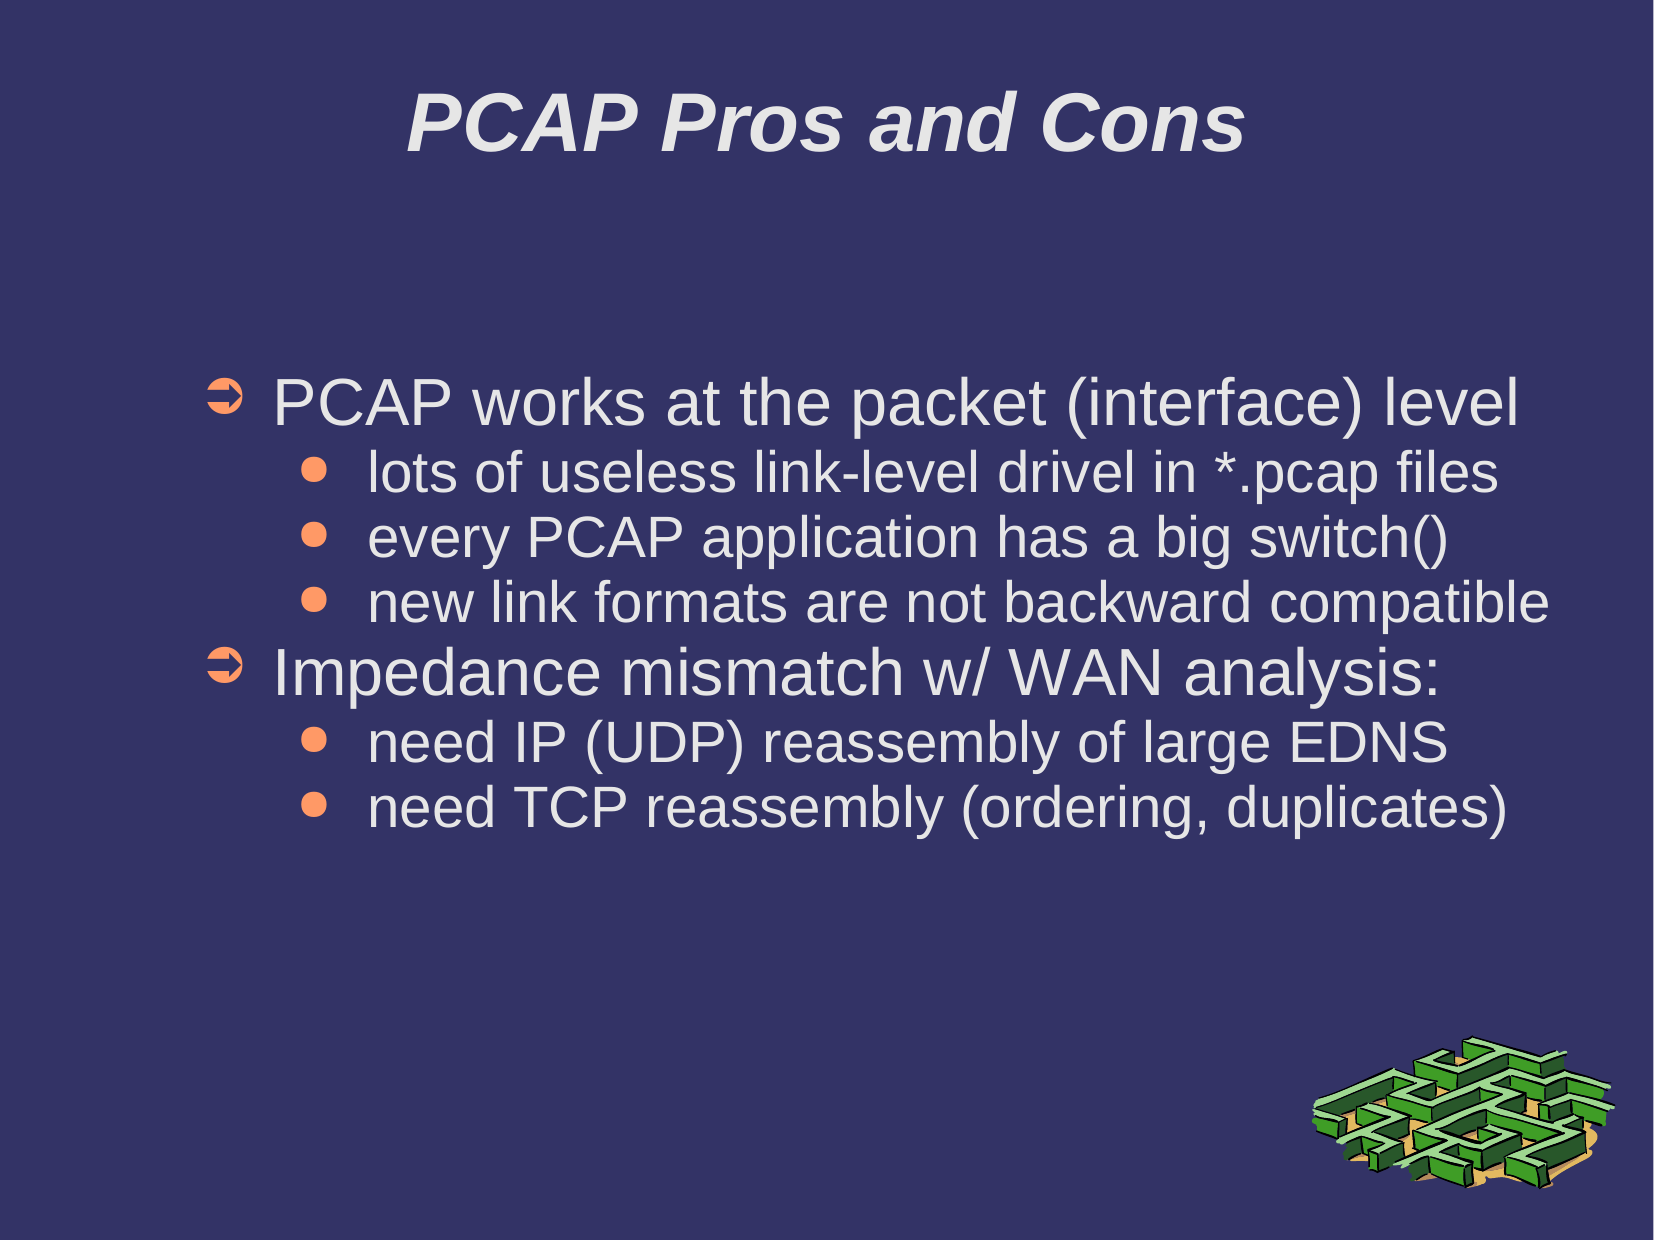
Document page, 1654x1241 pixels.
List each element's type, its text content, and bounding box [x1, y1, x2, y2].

title PCAP Pros and Cons [121, 19, 1534, 227]
list PCAP works at the packet (interface) level lots of useless link-level drivel in *.pcap files every PCAP application has a big switch() new link formats are not backward compatible Impedance mismatch w/ WAN analysis: need IP (UDP) reassembly of large EDNS need TCP reassembly (ordering, duplicates) [178, 364, 1570, 1132]
